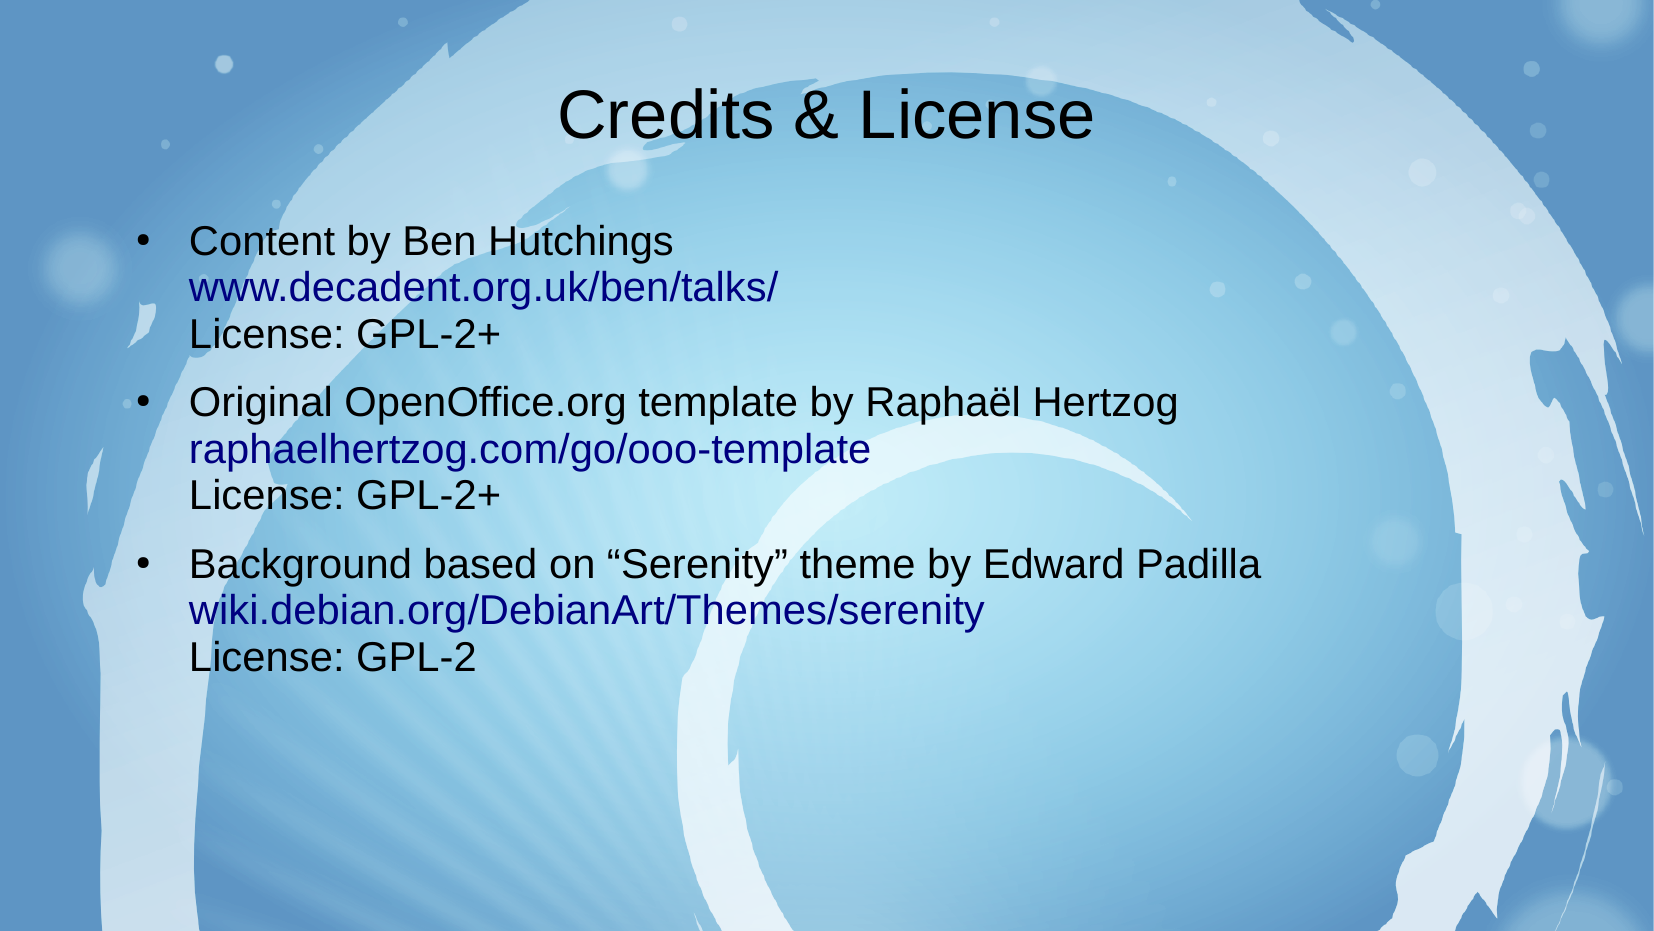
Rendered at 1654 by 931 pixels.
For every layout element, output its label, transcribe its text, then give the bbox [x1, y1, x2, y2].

list Content by Ben Hutchings www.decadent.org.uk/ben/talks/ License: GPL-2+ Original OpenOffice.org template by Raphaël Hertzog raphaelhertzog.com/go/ooo-template License: GPL-2+ Background based on “Serenity” theme by Edward Padilla wiki.debian.org/DebianArt/Themes/serenity License: GPL-2 [118, 217, 1536, 832]
title Credits & License [118, 37, 1536, 193]
picture [0, 0, 1654, 931]
